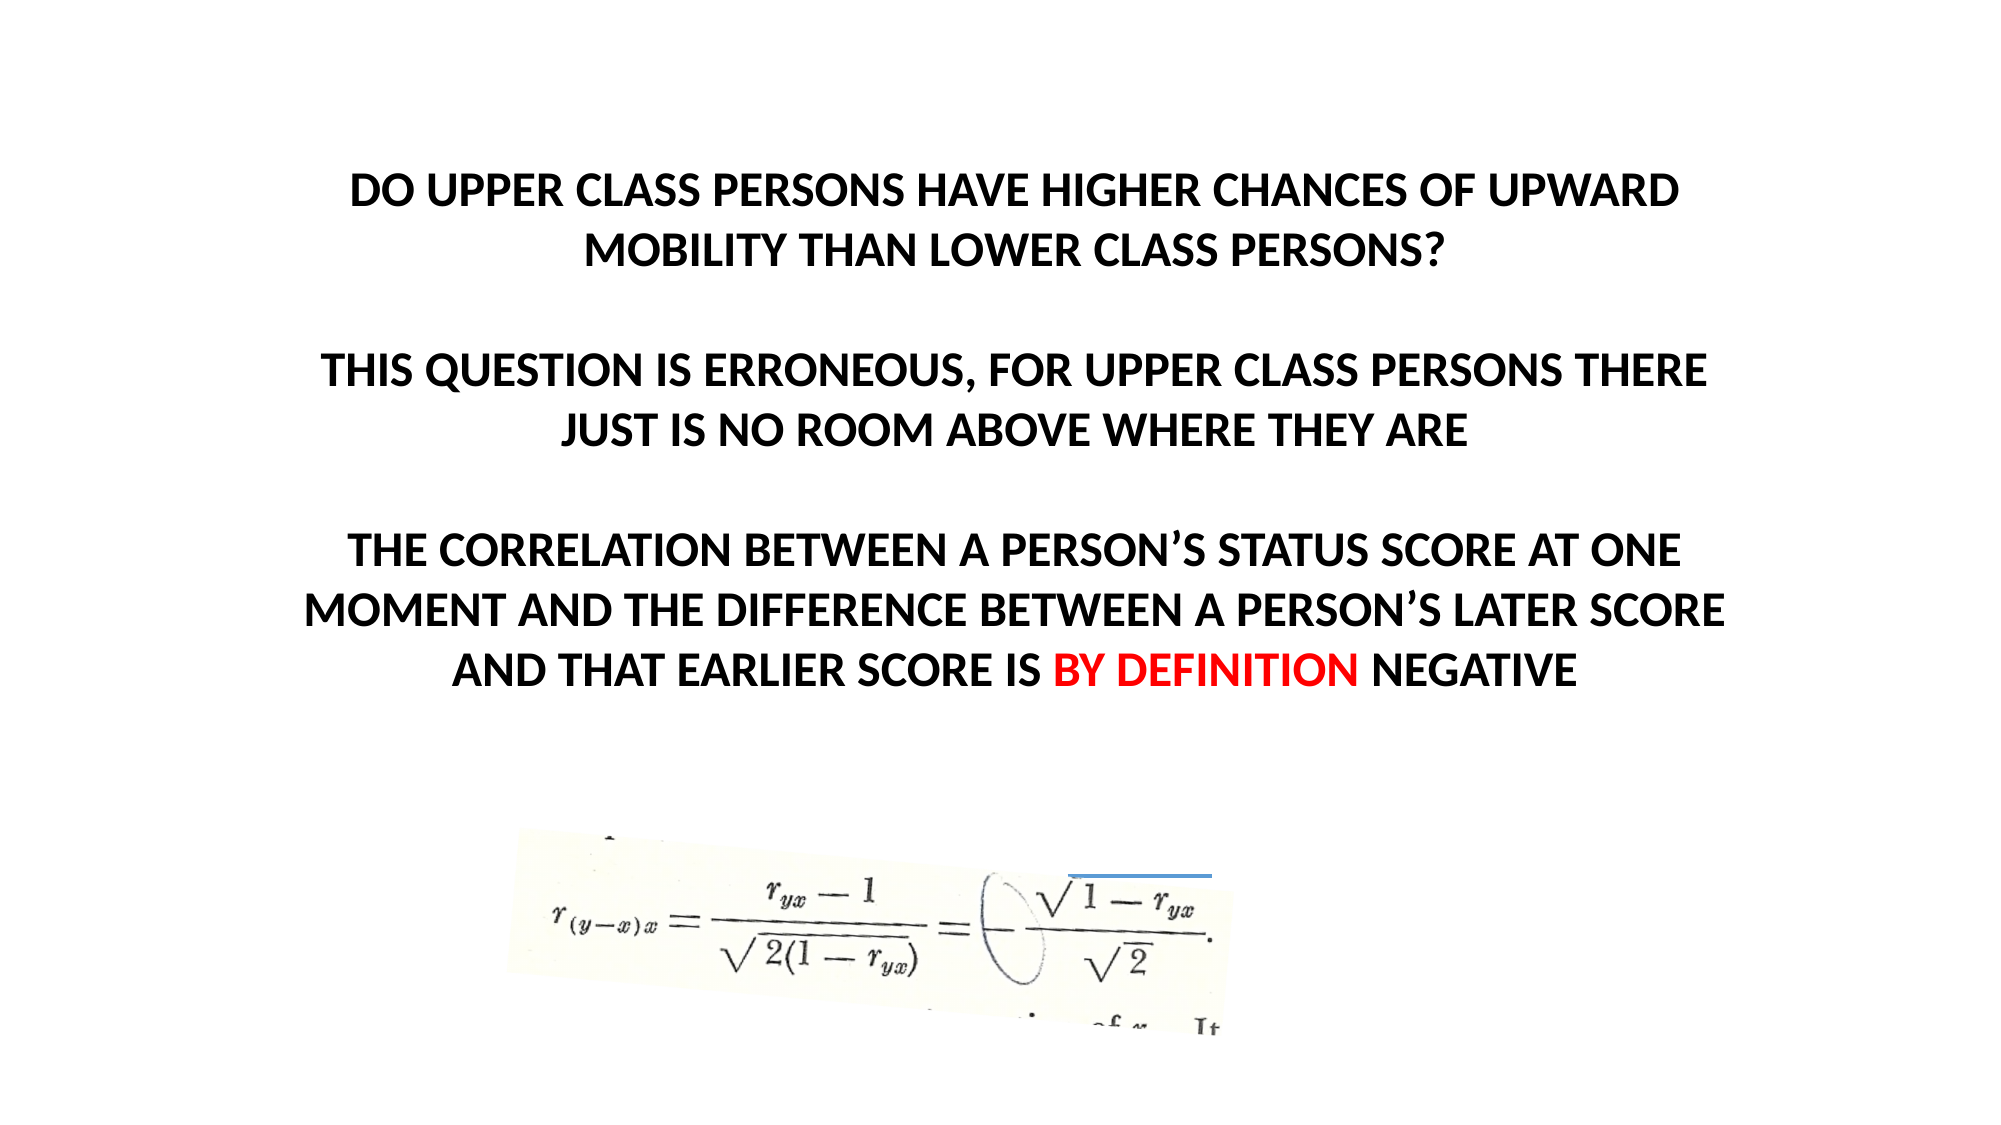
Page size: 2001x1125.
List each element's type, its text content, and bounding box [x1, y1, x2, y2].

picture [506, 827, 1234, 1036]
text_box DO UPPER CLASS PERSONS HAVE HIGHER CHANCES OF UPWARD MOBILITY THAN LOWER CLASS PERSONS? THIS QUESTION IS ERRONEOUS, FOR UPPER CLASS PERSONS THERE JUST IS NO ROOM ABOVE WHERE THEY ARE THE CORRELATION BETWEEN A PERSON’S STATUS SCORE AT ONE MOMENT AND THE DIFFERENCE BETWEEN A PERSON’S LATER SCORE AND THAT EARLIER SCORE IS BY DEFINITION NEGATIVE [287, 148, 1743, 710]
